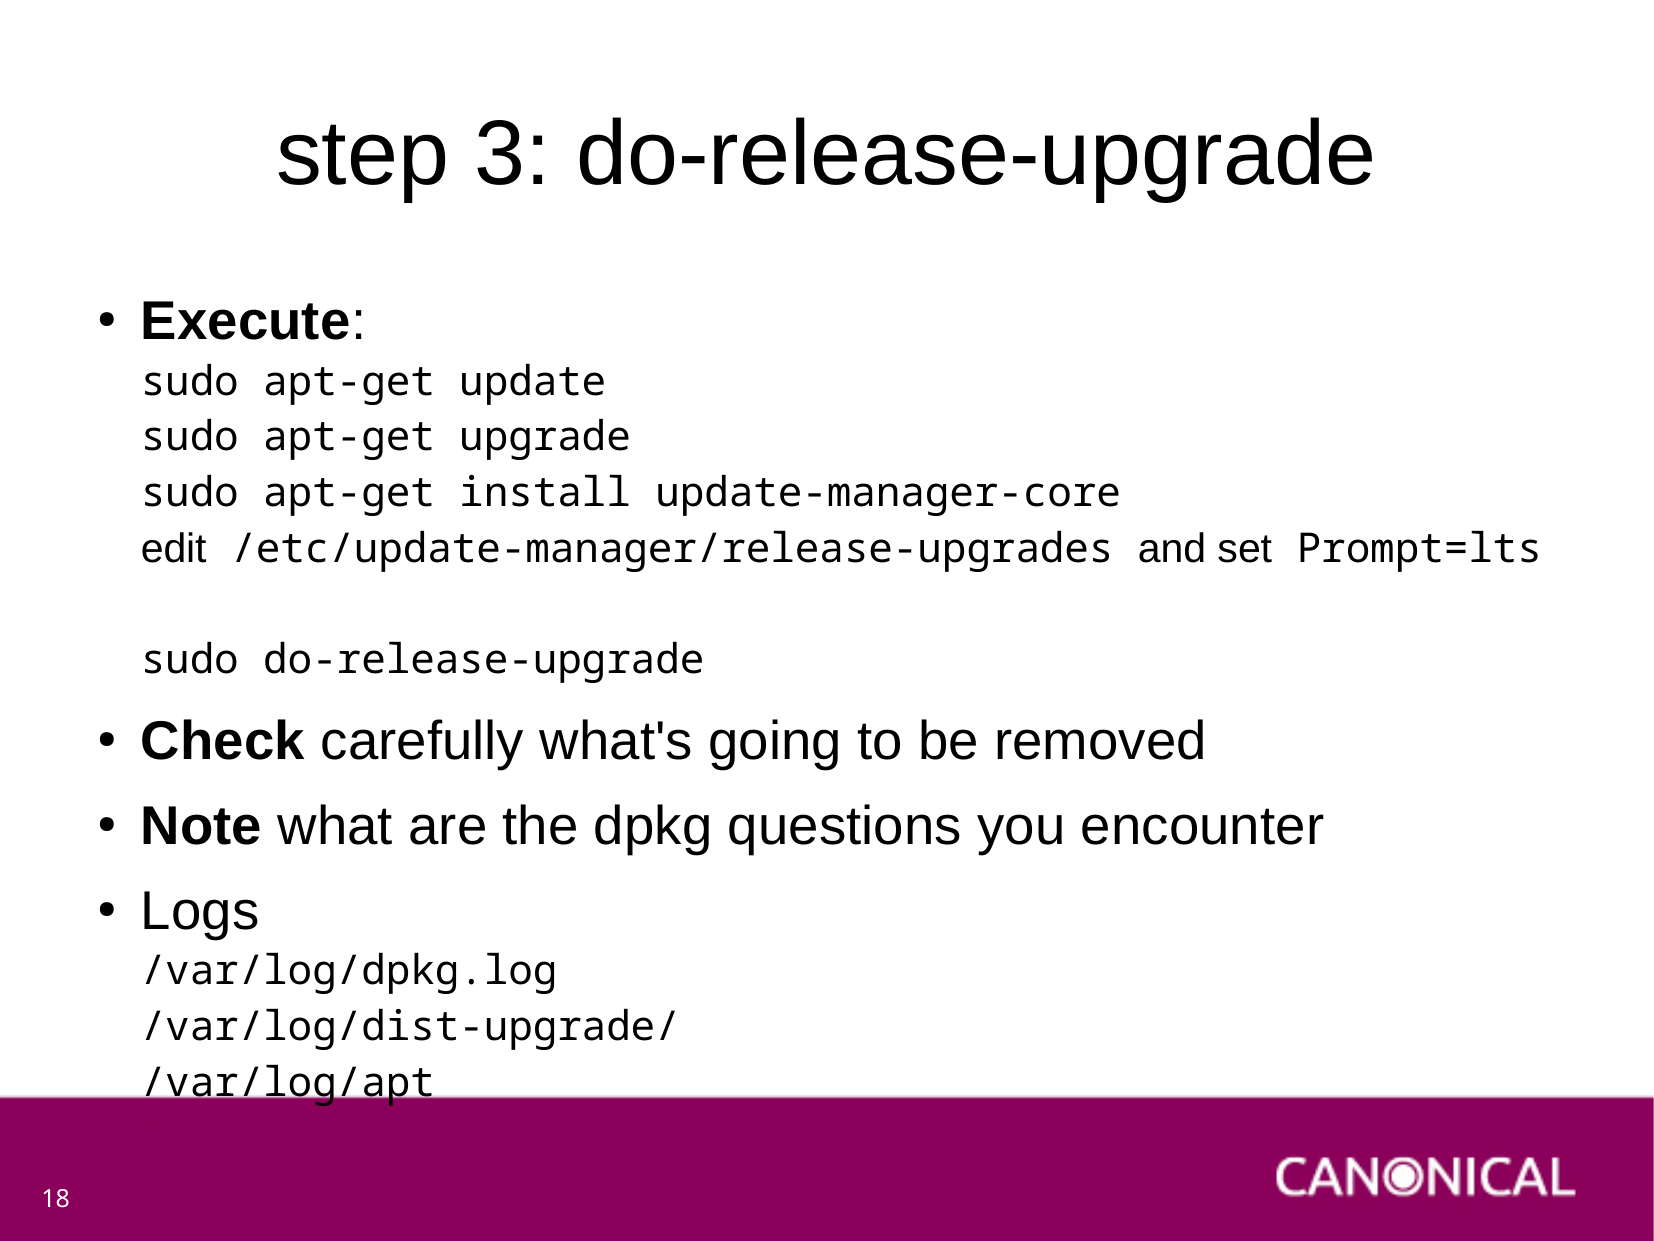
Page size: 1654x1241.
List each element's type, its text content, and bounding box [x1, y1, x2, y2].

title step 3: do-release-upgrade [82, 56, 1571, 250]
list Execute: sudo apt-get update sudo apt-get upgrade sudo apt-get install update-manager-core edit /etc/update-manager/release-upgrades and set Prompt=lts sudo do-release-upgrade Check carefully what's going to be removed Note what are the dpkg questions you encounter Logs /var/log/dpkg.log /var/log/dist-upgrade/ /var/log/apt [82, 290, 1571, 1109]
picture [0, 0, 1654, 1241]
